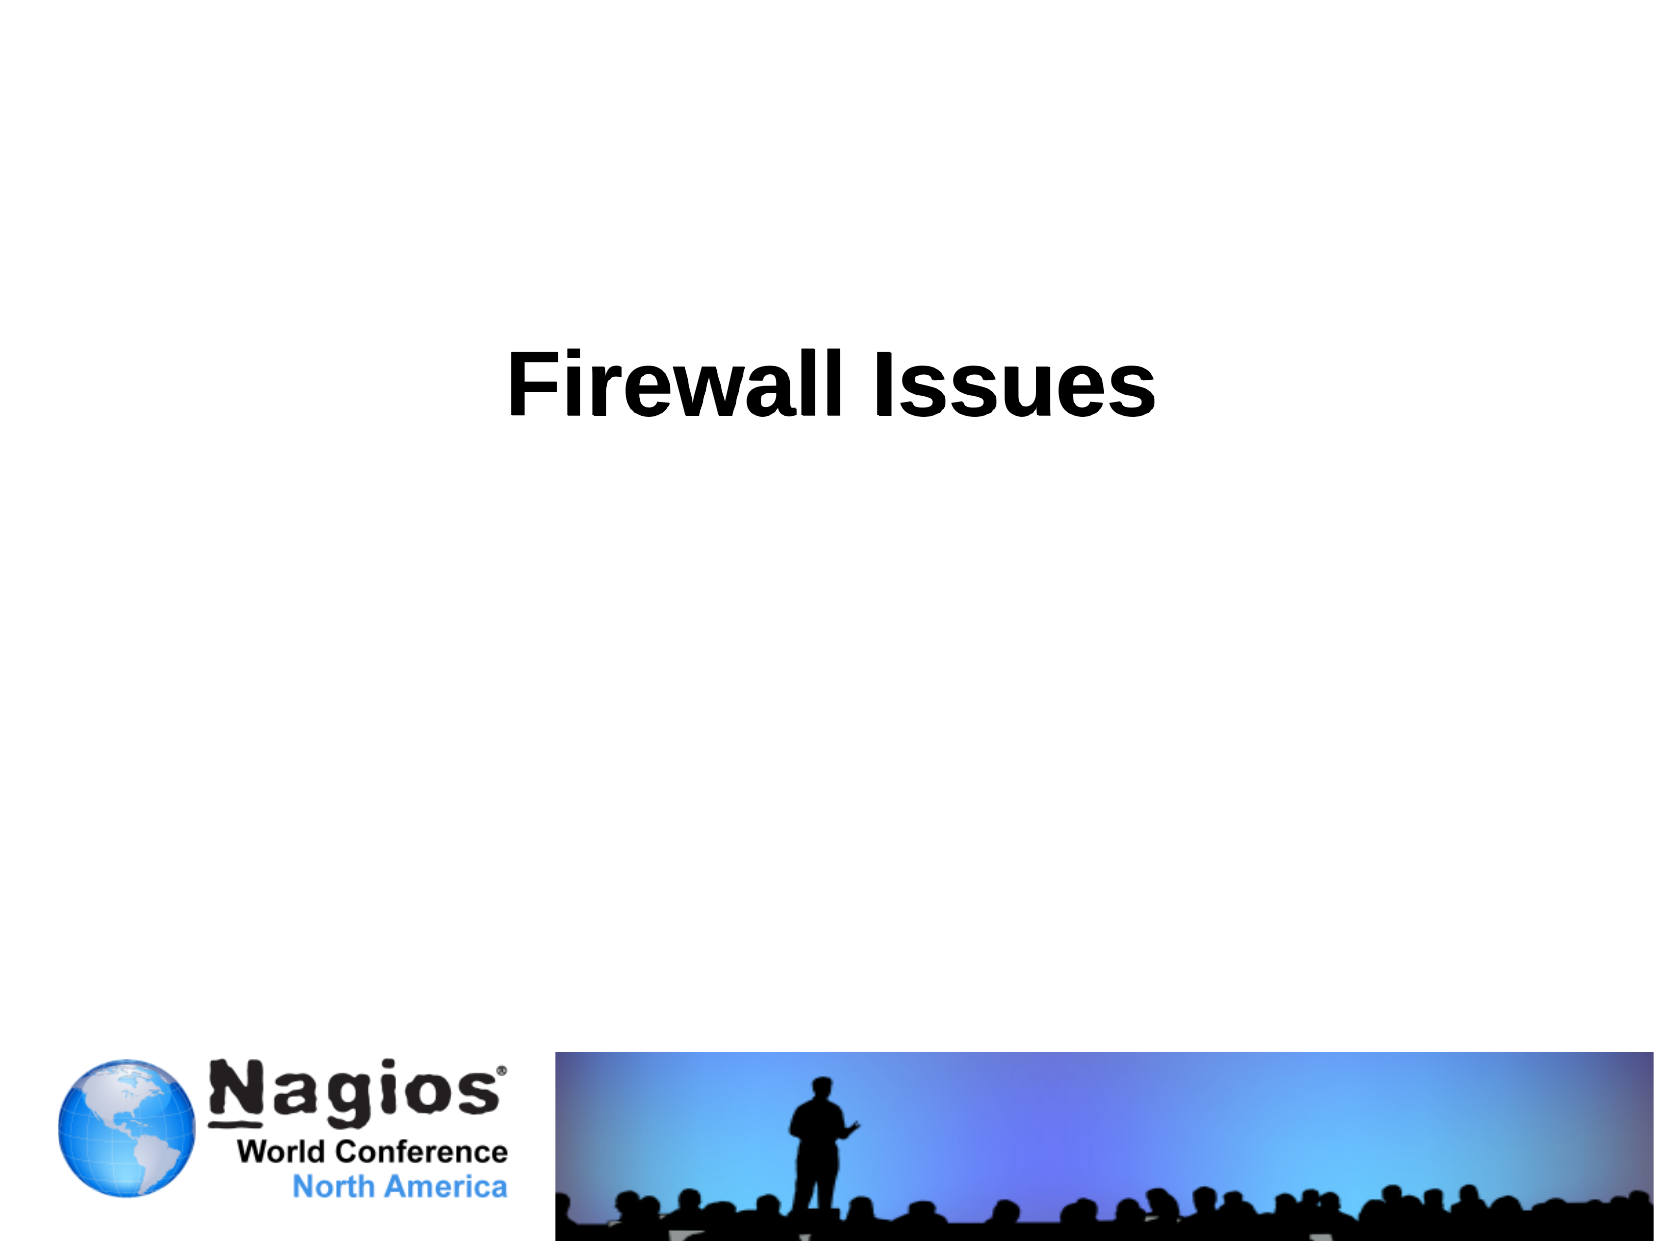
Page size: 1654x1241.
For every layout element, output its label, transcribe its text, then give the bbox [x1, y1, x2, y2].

picture [555, 1052, 1654, 1241]
picture [58, 1058, 509, 1228]
title Firewall Issues [87, 280, 1576, 488]
